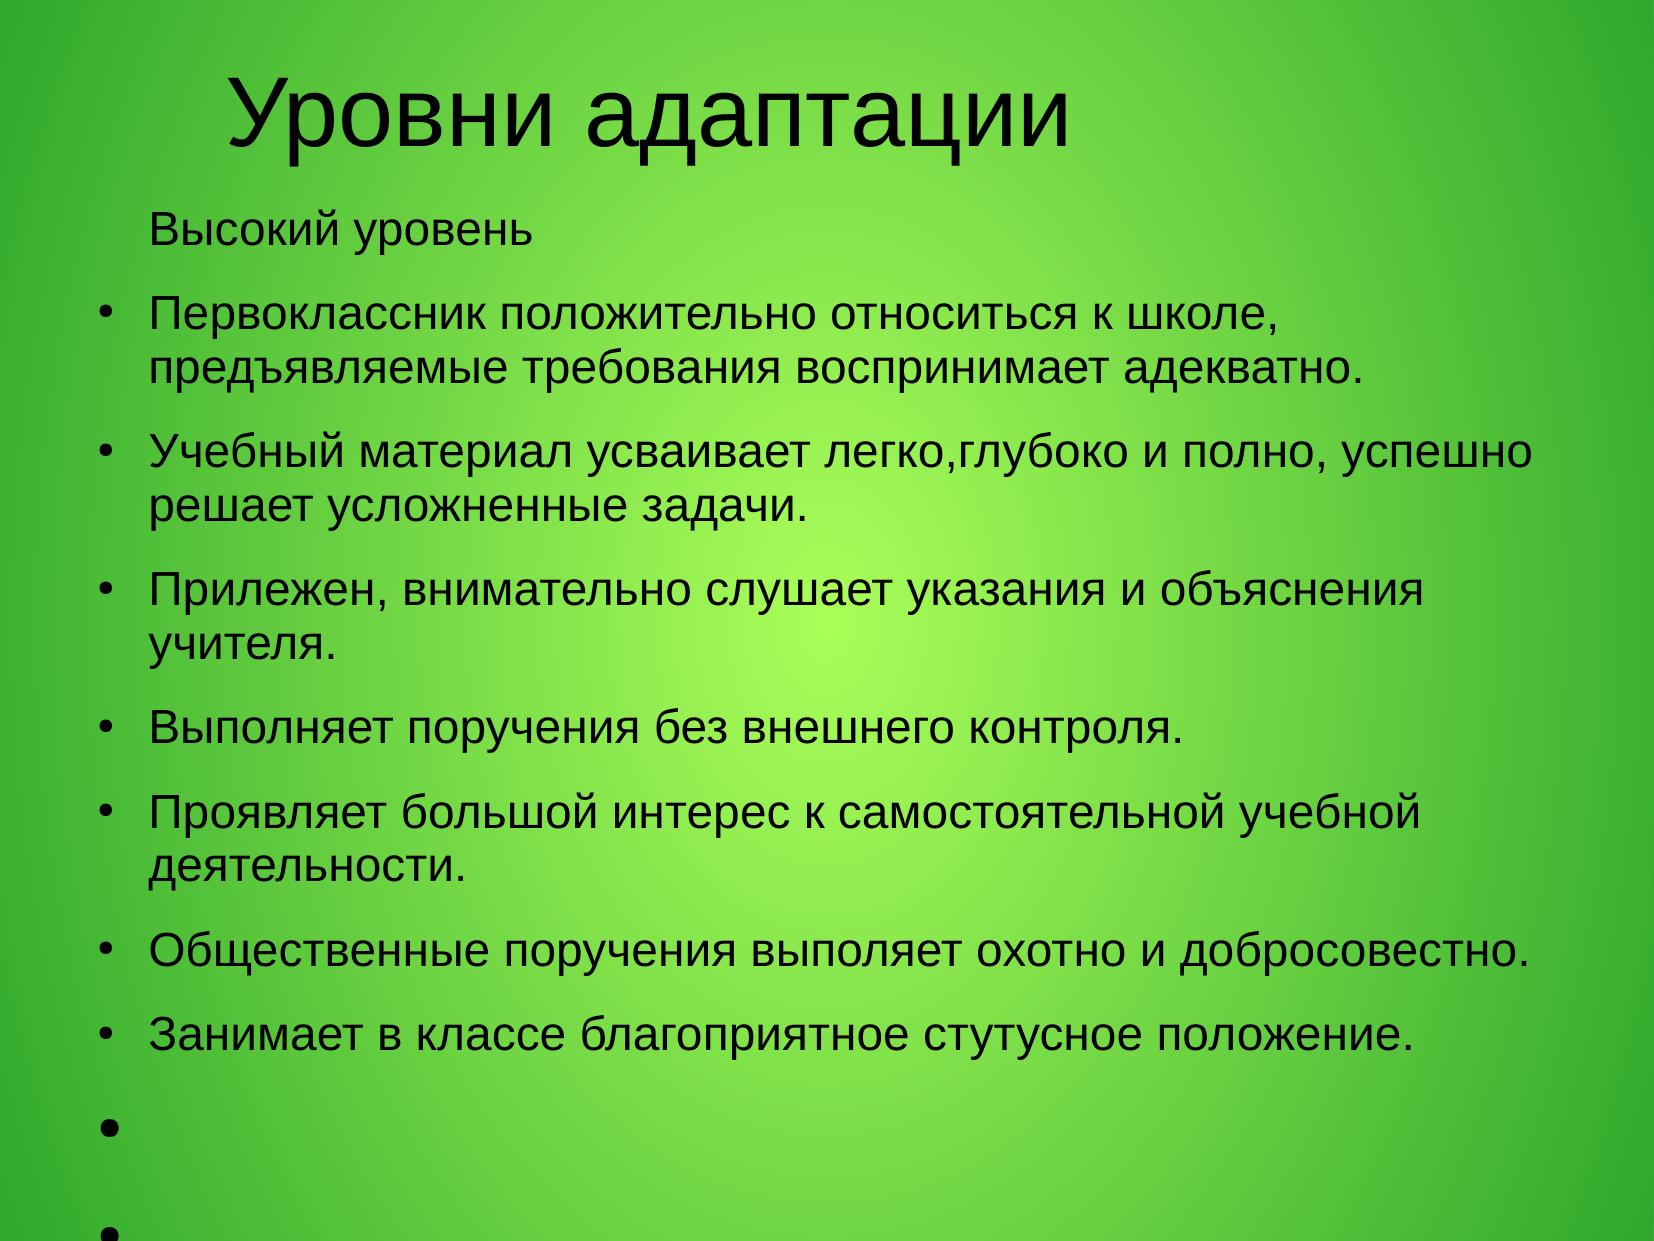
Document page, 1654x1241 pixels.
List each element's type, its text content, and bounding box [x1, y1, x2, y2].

list Высокий уровень Первоклассник положительно относиться к школе, предъявляемые требования воспринимает адекватно. Учебный материал усваивает легко,глубоко и полно, успешно решает усложненные задачи. Прилежен, внимательно слушает указания и объяснения учителя. Выполняет поручения без внешнего контроля. Проявляет большой интерес к самостоятельной учебной деятельности. Общественные поручения выполяет охотно и добросовестно. Занимает в классе благоприятное стутусное положение. [80, 201, 1536, 1123]
title Уровни адаптации [70, 56, 1229, 168]
